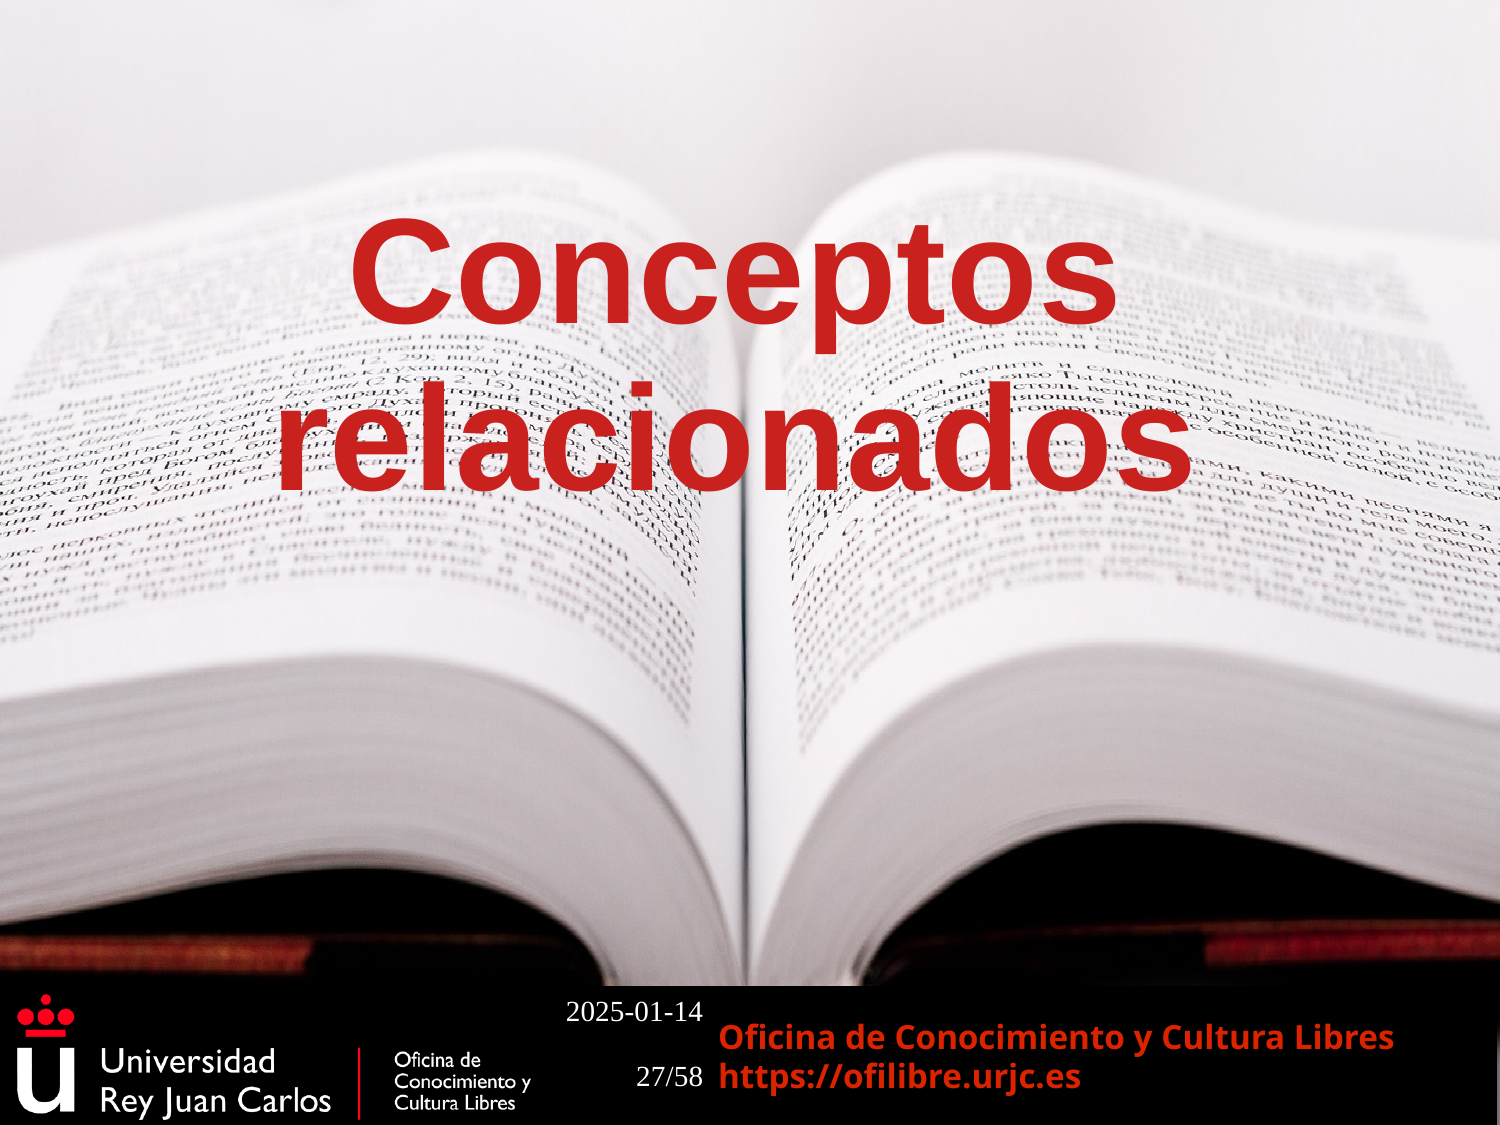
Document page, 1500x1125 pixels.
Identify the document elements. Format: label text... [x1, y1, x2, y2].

picture [17, 994, 531, 1120]
picture [0, 0, 1500, 1125]
title [75, 389, 1425, 578]
text_box Conceptos relacionados [120, 179, 1351, 530]
